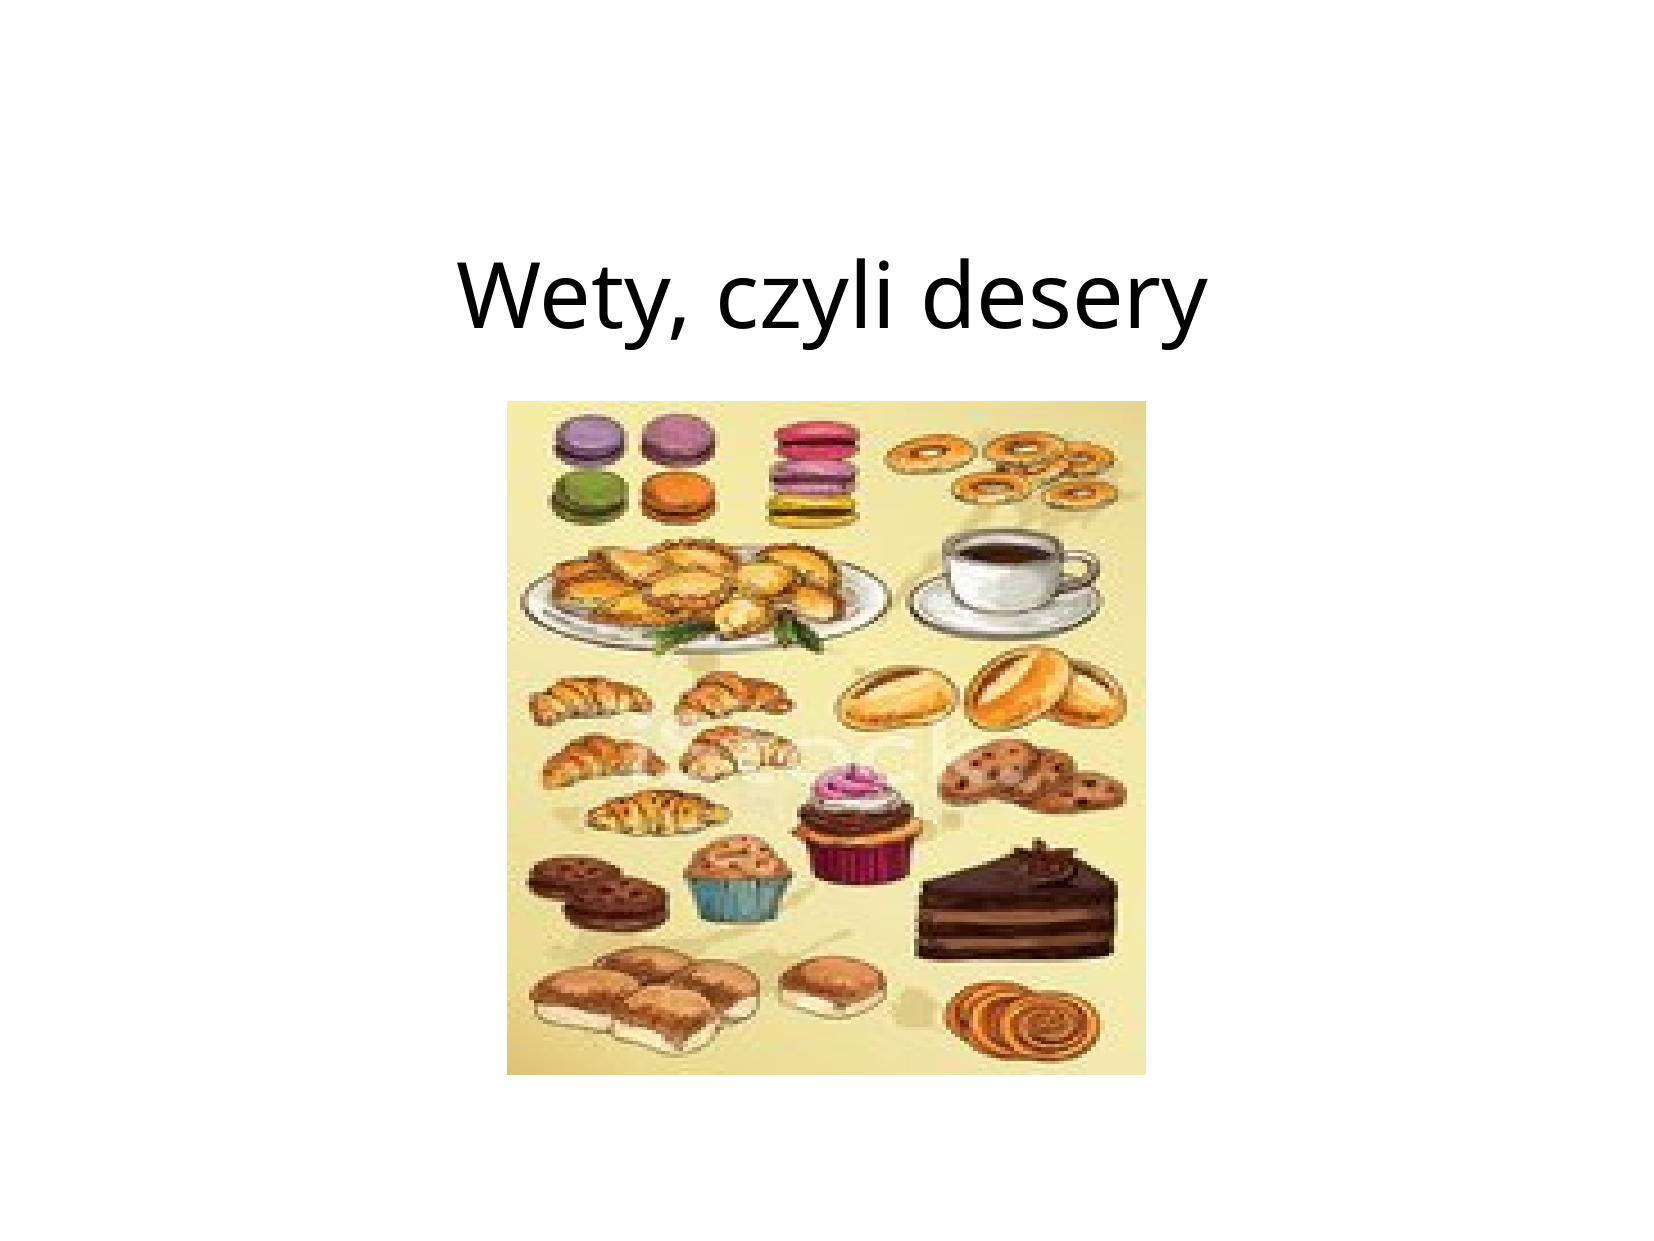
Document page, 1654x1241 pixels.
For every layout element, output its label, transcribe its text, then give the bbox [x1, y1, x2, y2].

title Wety, czyli desery [129, 159, 1536, 426]
picture [507, 401, 1146, 1075]
